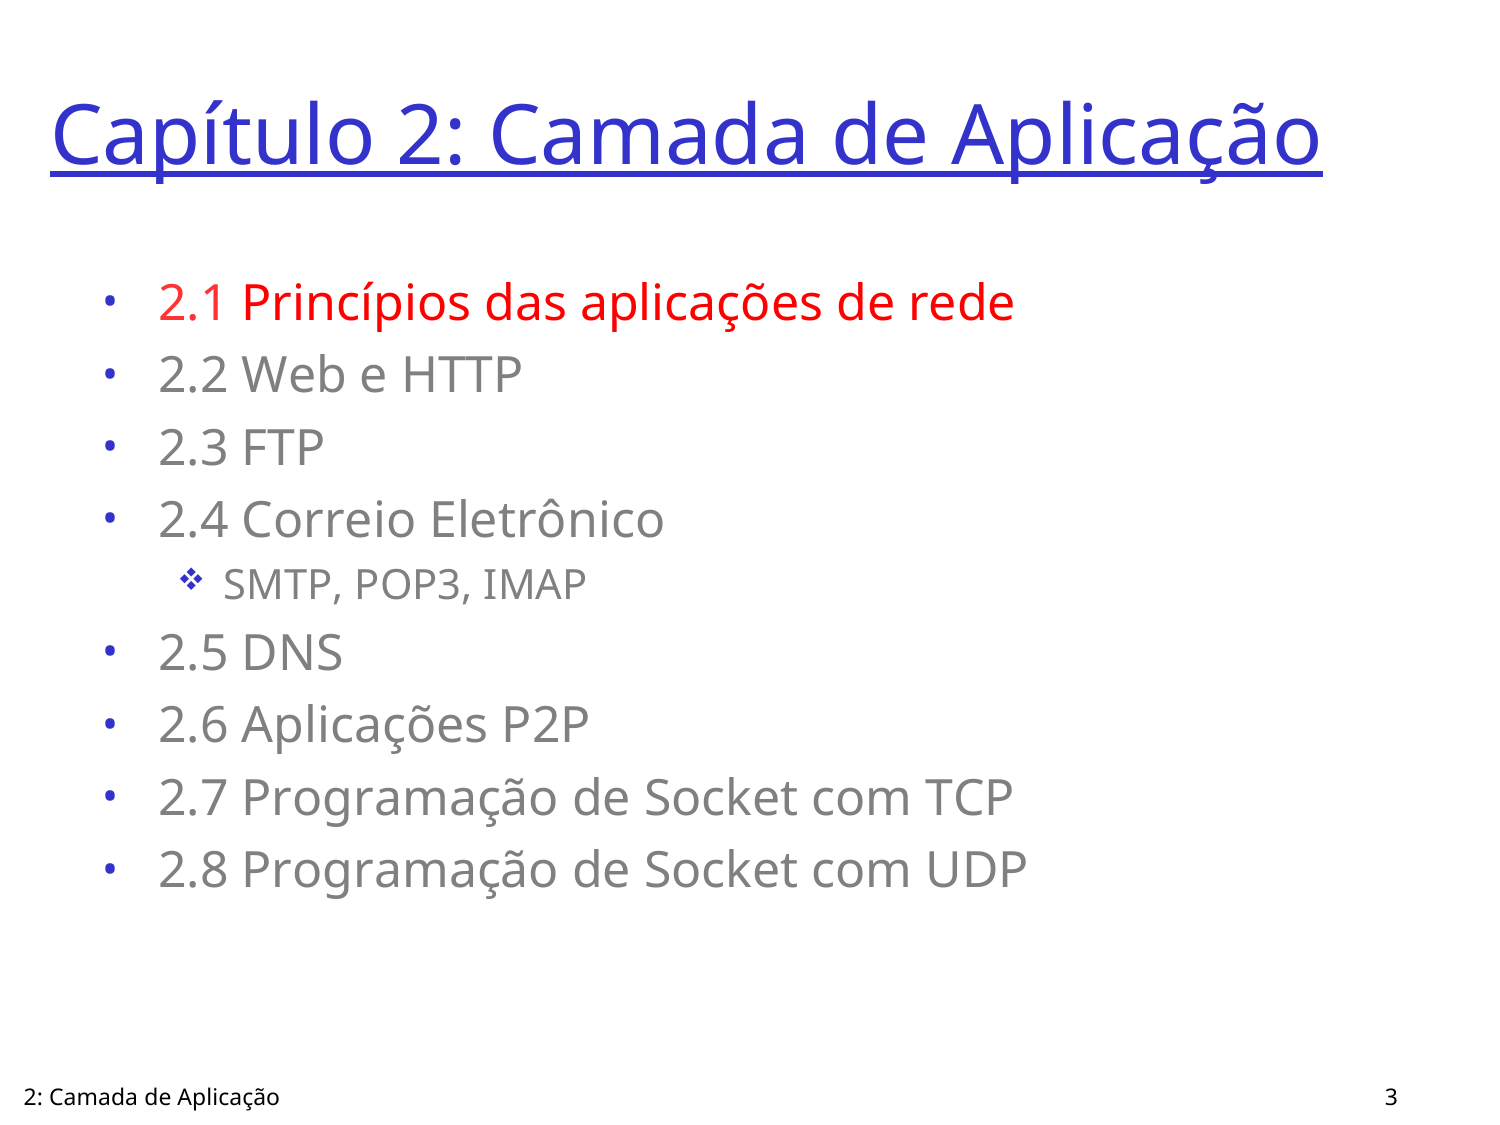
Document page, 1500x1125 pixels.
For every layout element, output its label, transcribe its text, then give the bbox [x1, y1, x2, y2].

list 2.1 Princípios das aplicações de rede 2.2 Web e HTTP 2.3 FTP 2.4 Correio Eletrônico SMTP, POP3, IMAP 2.5 DNS 2.6 Aplicações P2P 2.7 Programação de Socket com TCP 2.8 Programação de Socket com UDP [87, 262, 1443, 1026]
title Capítulo 2: Camada de Aplicação [35, 37, 1453, 225]
